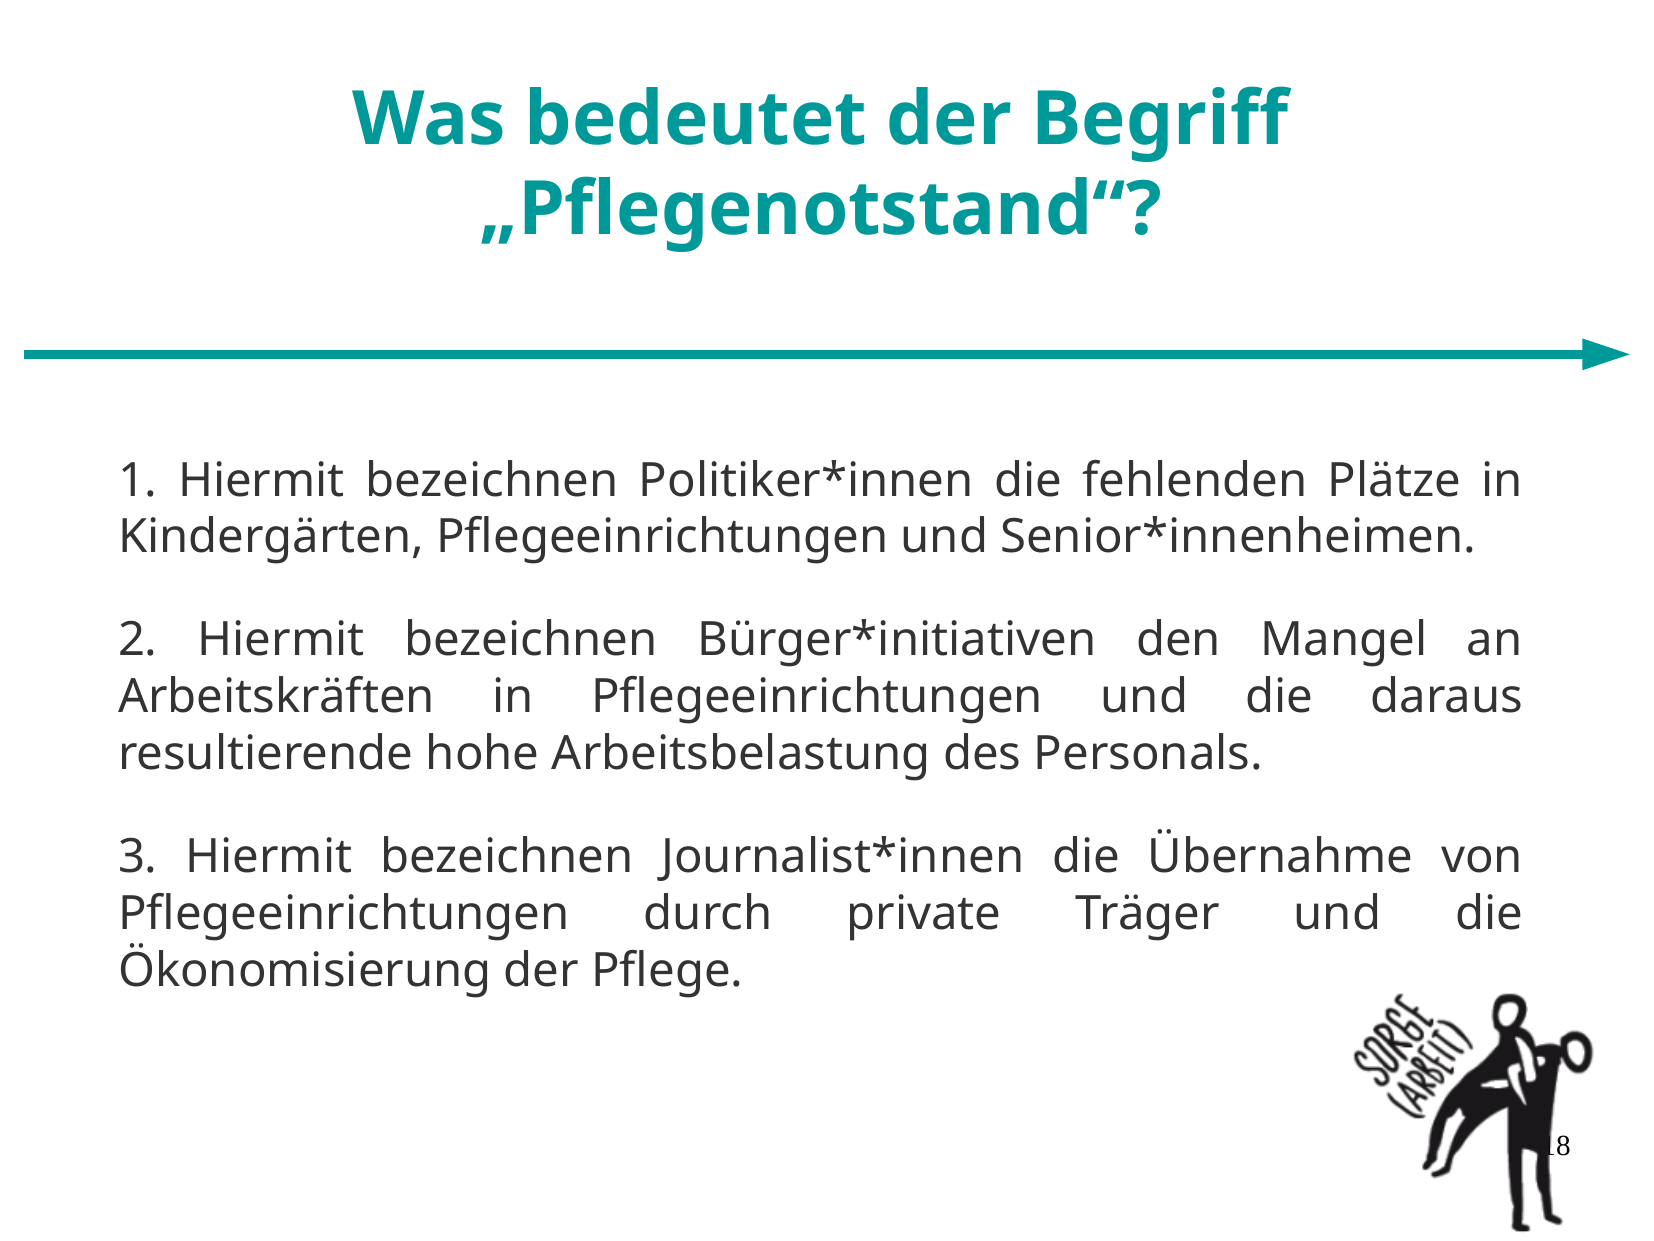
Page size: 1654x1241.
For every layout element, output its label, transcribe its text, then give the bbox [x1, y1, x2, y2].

list 1. Hiermit bezeichnen Politiker*innen die fehlenden Plätze in Kindergärten, Pflegeeinrichtungen und Senior*innenheimen. 2. Hiermit bezeichnen Bürger*initiativen den Mangel an Arbeitskräften in Pflegeeinrichtungen und die daraus resultierende hohe Arbeitsbelastung des Personals. 3. Hiermit bezeichnen Journalist*innen die Übernahme von Pflegeeinrichtungen durch private Träger und die Ökonomisierung der Pflege. [118, 448, 1524, 1087]
picture [1281, 925, 1654, 1241]
title Was bedeutet der Begriff „Pflegenotstand“? [35, 7, 1607, 308]
